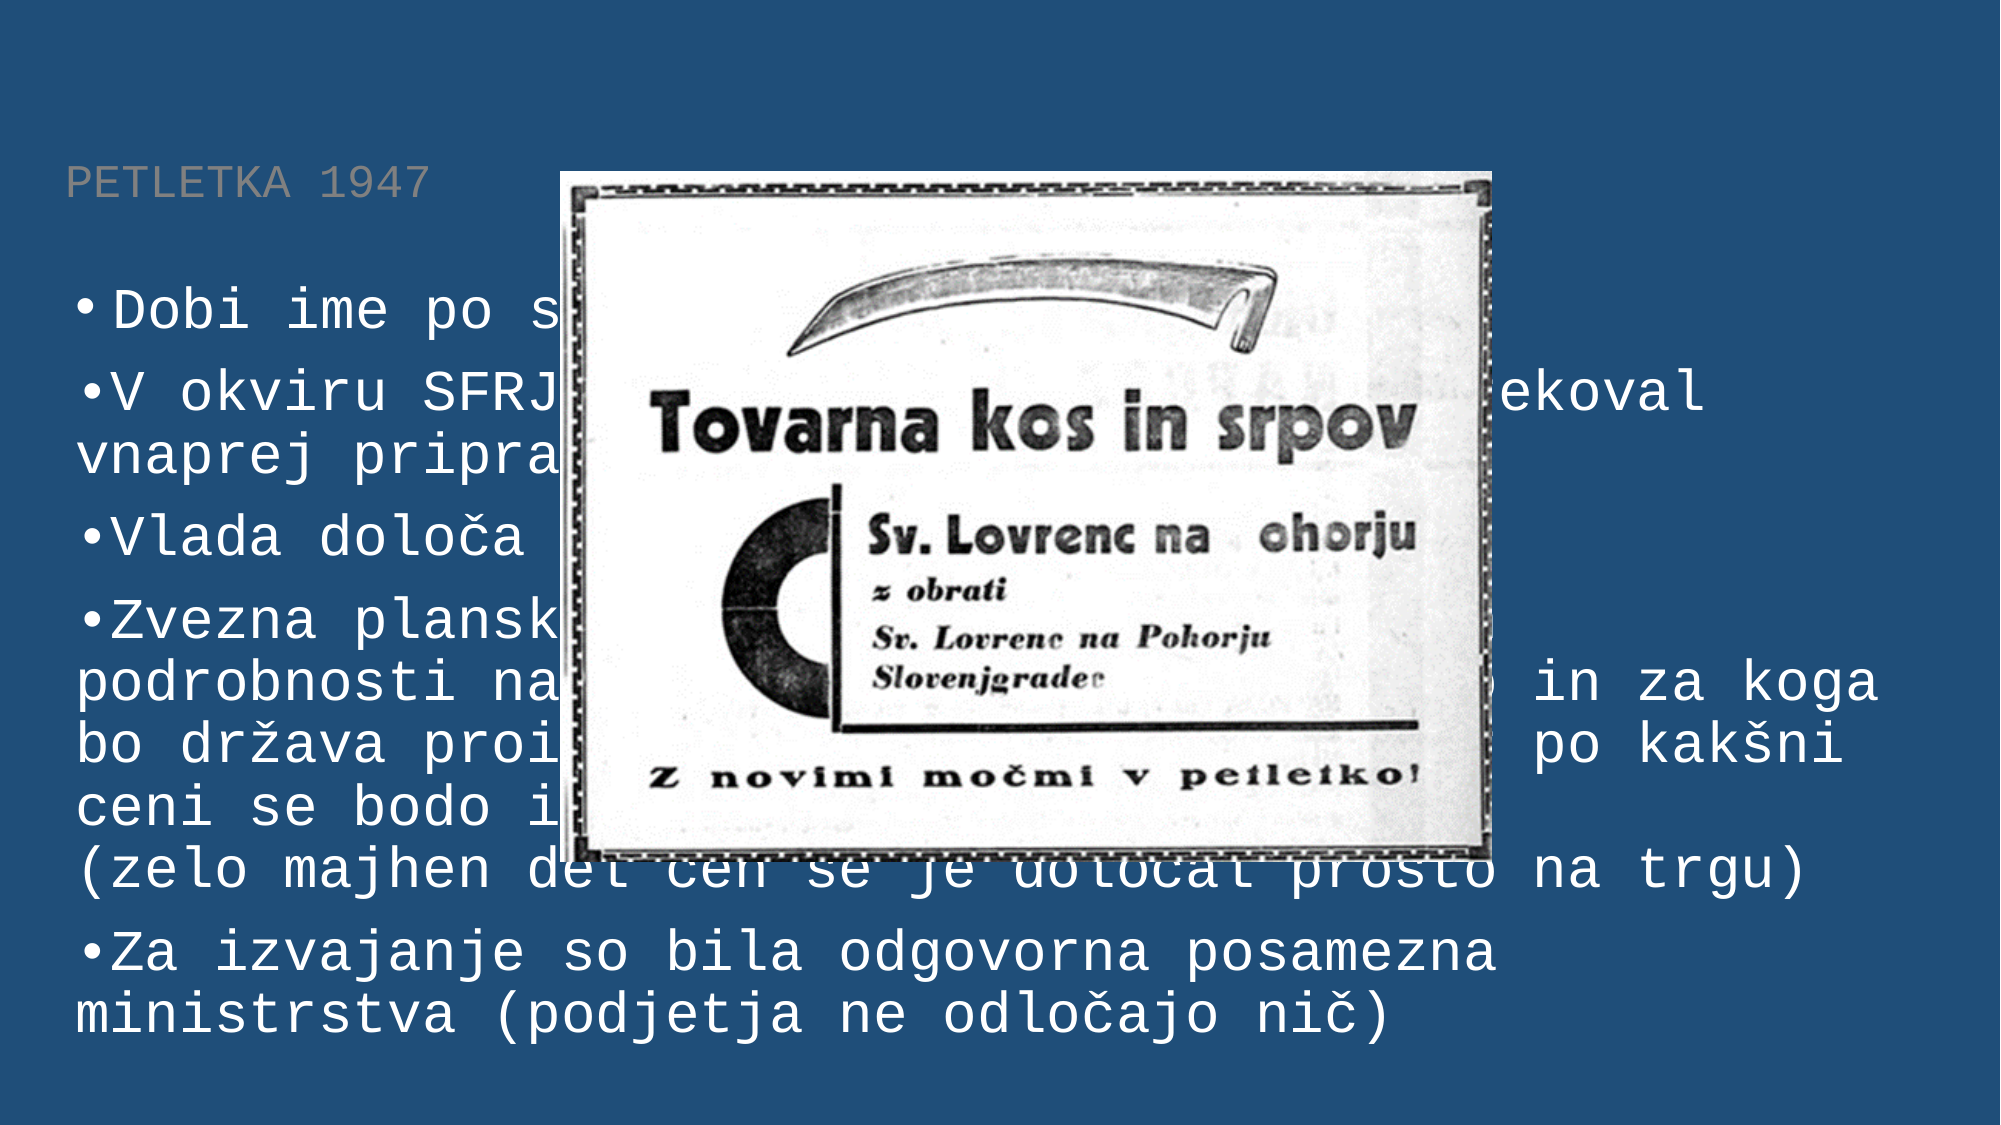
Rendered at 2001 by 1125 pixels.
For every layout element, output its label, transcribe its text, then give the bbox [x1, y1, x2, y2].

title PETLETKA 1947 [50, 124, 1775, 265]
list Dobi ime po sovjetskem vzoru •V okviru SFRJ je slovensko ekonomijo narekoval vnaprej pripravljen državni načrt •Vlada določa glavne usmeritve •Zvezna planska komisija pa je do zadnjih podrobnosti načrtovala: kaj, kako, koliko in za koga bo država proizvajala, plače delavcev ter po kakšni ceni se bodo izdelki prodajali (zelo majhen del cen se je določal prosto na trgu) •Za izvajanje so bila odgovorna posamezna ministrstva (podjetja ne odločajo nič) [60, 270, 1913, 1057]
picture [560, 171, 1492, 862]
